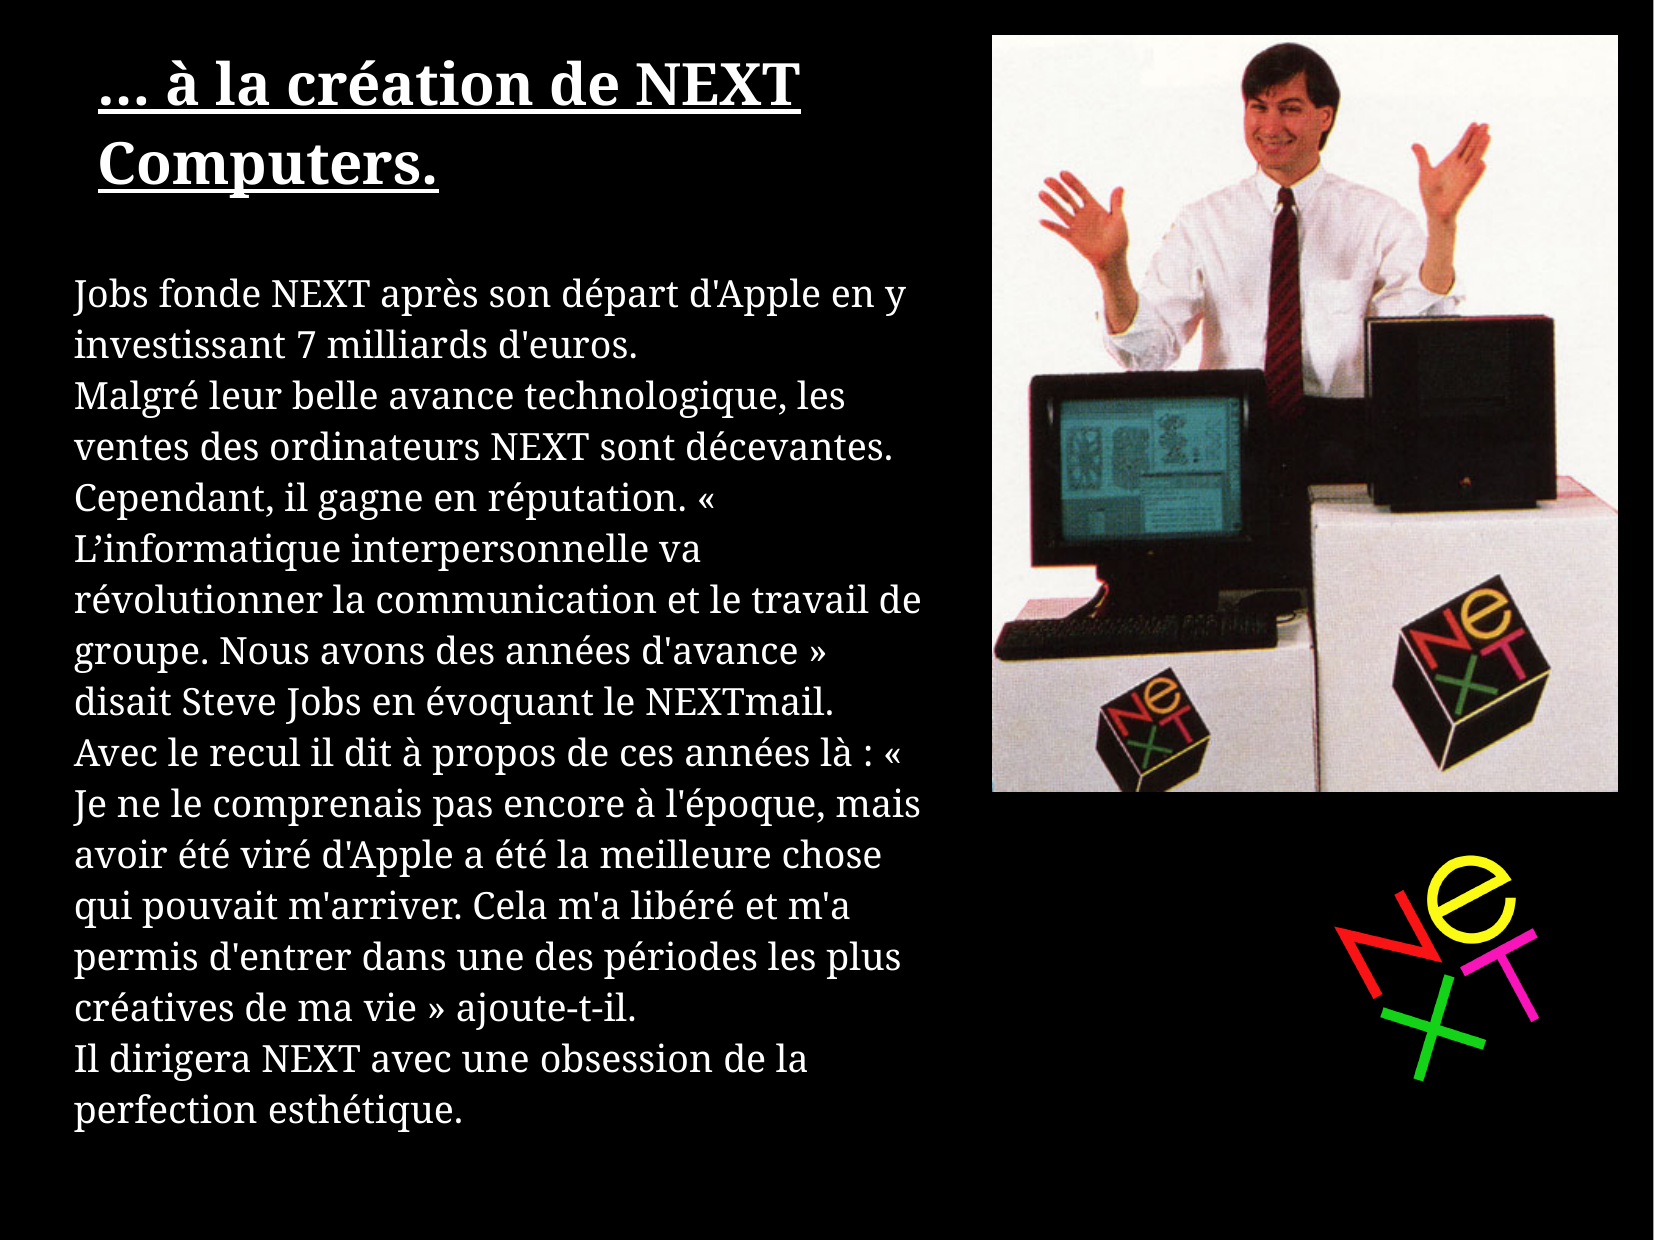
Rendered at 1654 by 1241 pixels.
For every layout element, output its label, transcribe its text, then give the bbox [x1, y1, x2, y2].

picture [992, 35, 1618, 792]
picture [1240, 814, 1630, 1205]
text_box … à la création de NEXT Computers. [82, 35, 992, 183]
text_box Jobs fonde NEXT après son départ d'Apple en y investissant 7 milliards d'euros. Malgré leur belle avance technologique, les ventes des ordinateurs NEXT sont décevantes. Cependant, il gagne en réputation. « L’informatique interpersonnelle va révolutionner la communication et le travail de groupe. Nous avons des années d'avance » disait Steve Jobs en évoquant le NEXTmail. Avec le recul il dit à propos de ces années là : « Je ne le comprenais pas encore à l'époque, mais avoir été viré d'Apple a été la meilleure chose qui pouvait m'arriver. Cela m'a libéré et m'a permis d'entrer dans une des périodes les plus créatives de ma vie » ajoute-t-il. Il dirigera NEXT avec une obsession de la perfection esthétique. [59, 259, 945, 1048]
